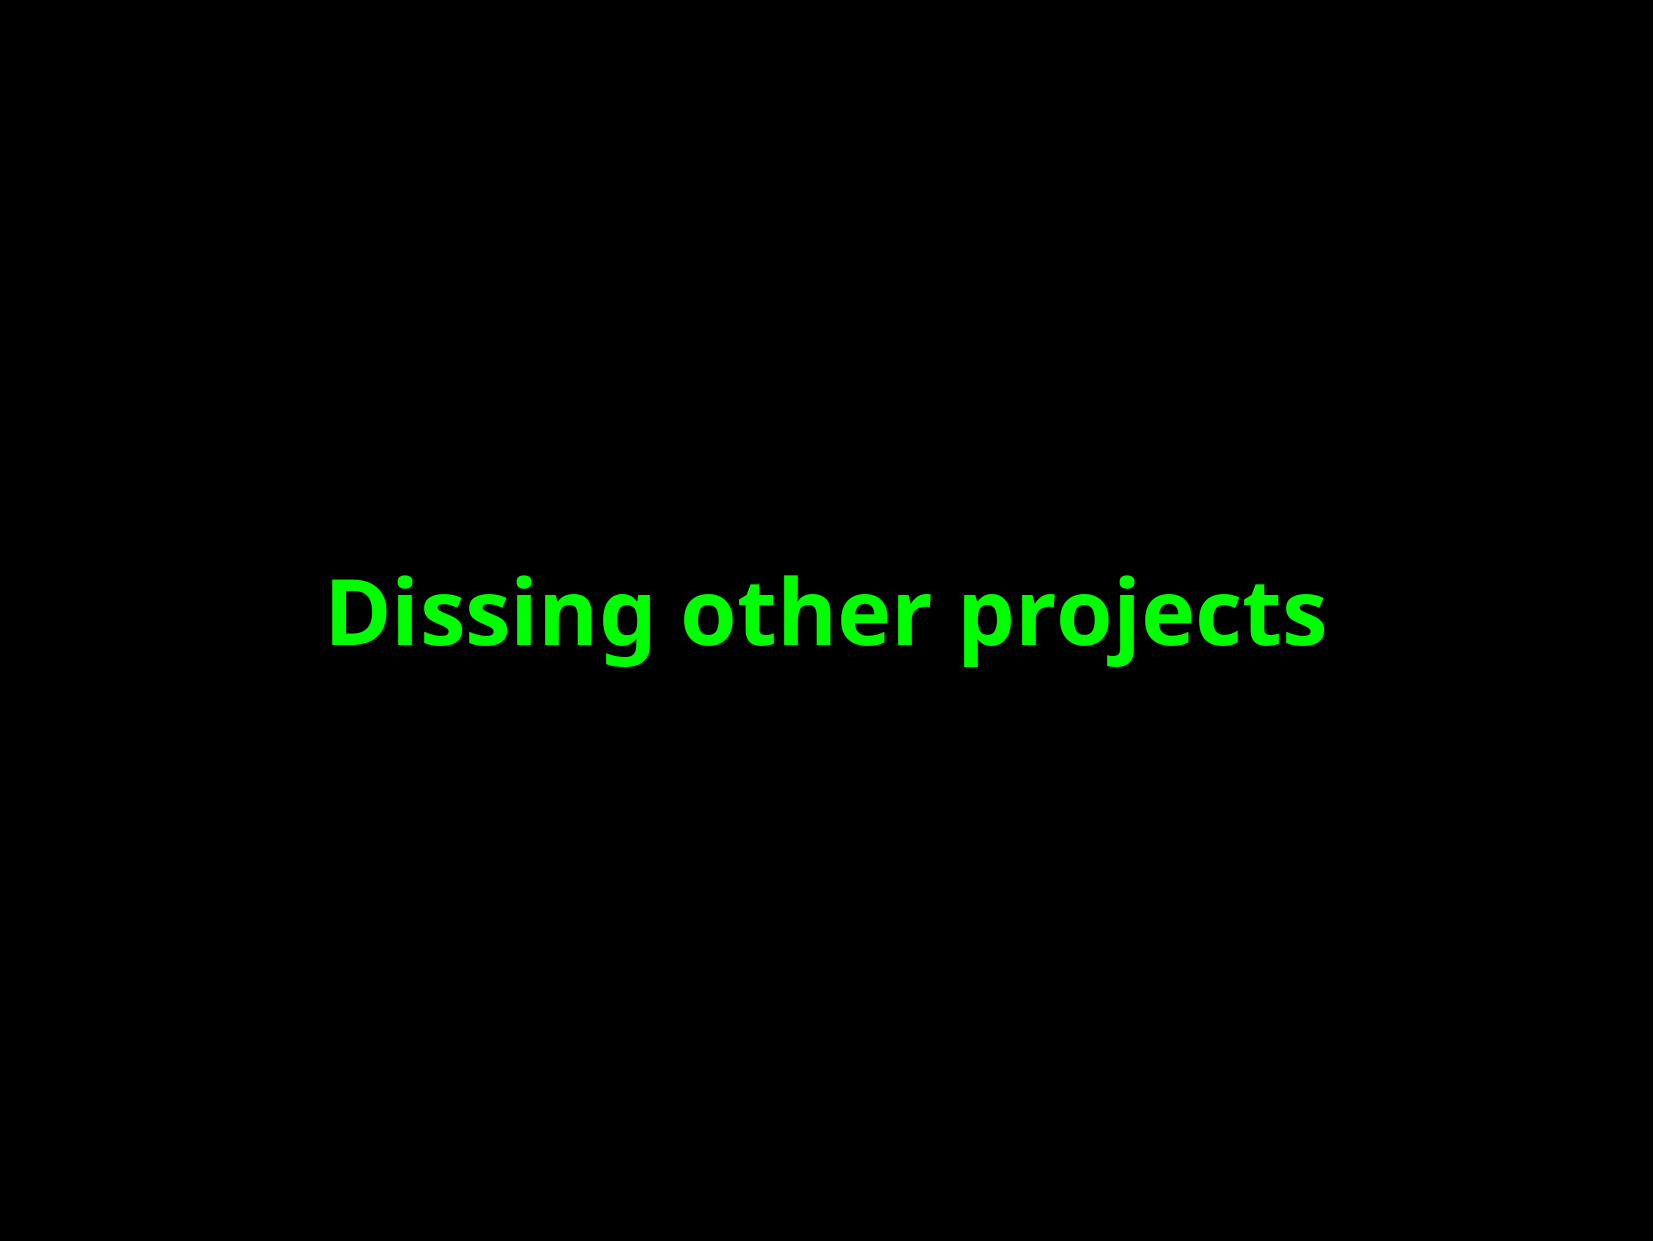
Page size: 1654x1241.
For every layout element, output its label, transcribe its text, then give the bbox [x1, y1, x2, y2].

title Dissing other projects [82, 136, 1571, 1084]
